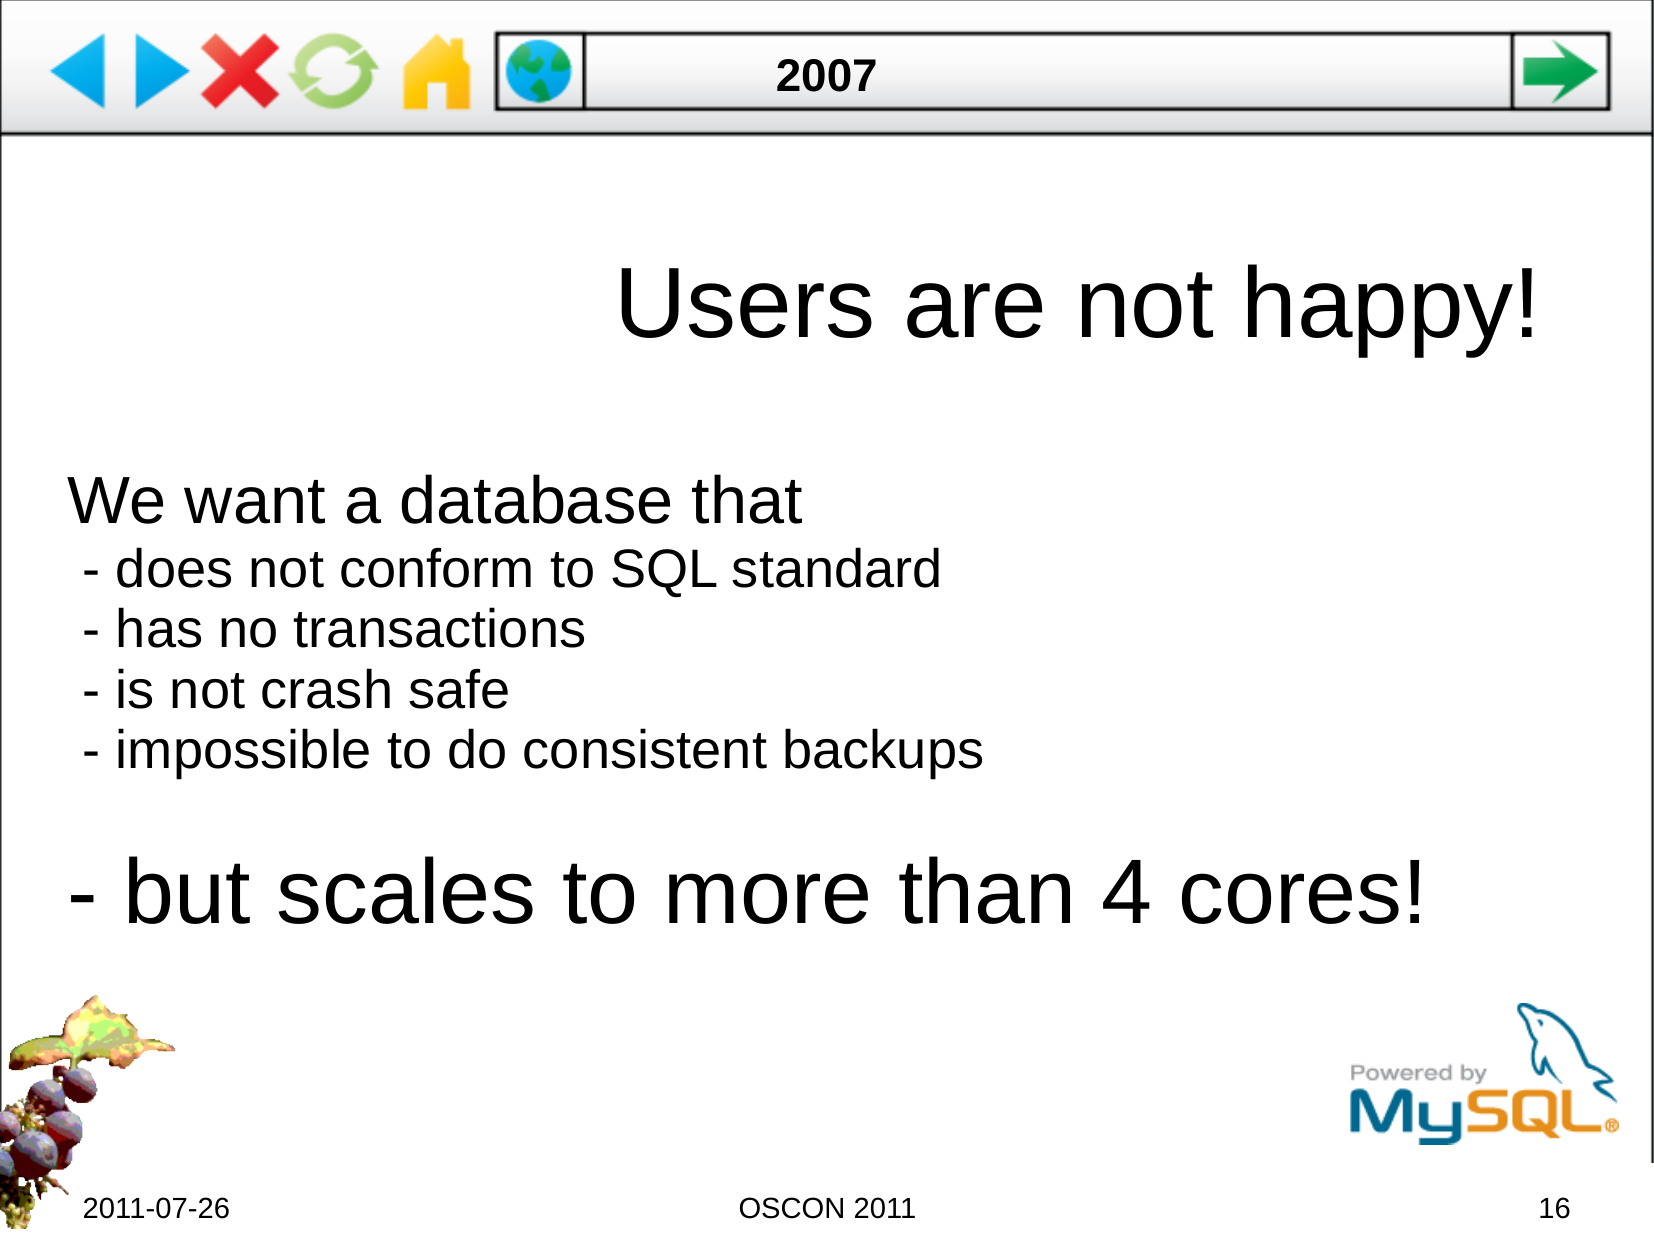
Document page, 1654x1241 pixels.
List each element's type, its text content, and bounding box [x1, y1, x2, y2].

title 2007 [82, 43, 1571, 107]
text_box Users are not happy! [600, 239, 1557, 413]
text_box We want a database that - does not conform to SQL standard - has no transactions - is not crash safe - impossible to do consistent backups - but scales to more than 4 cores! [53, 456, 1445, 951]
picture [0, 0, 1654, 1229]
